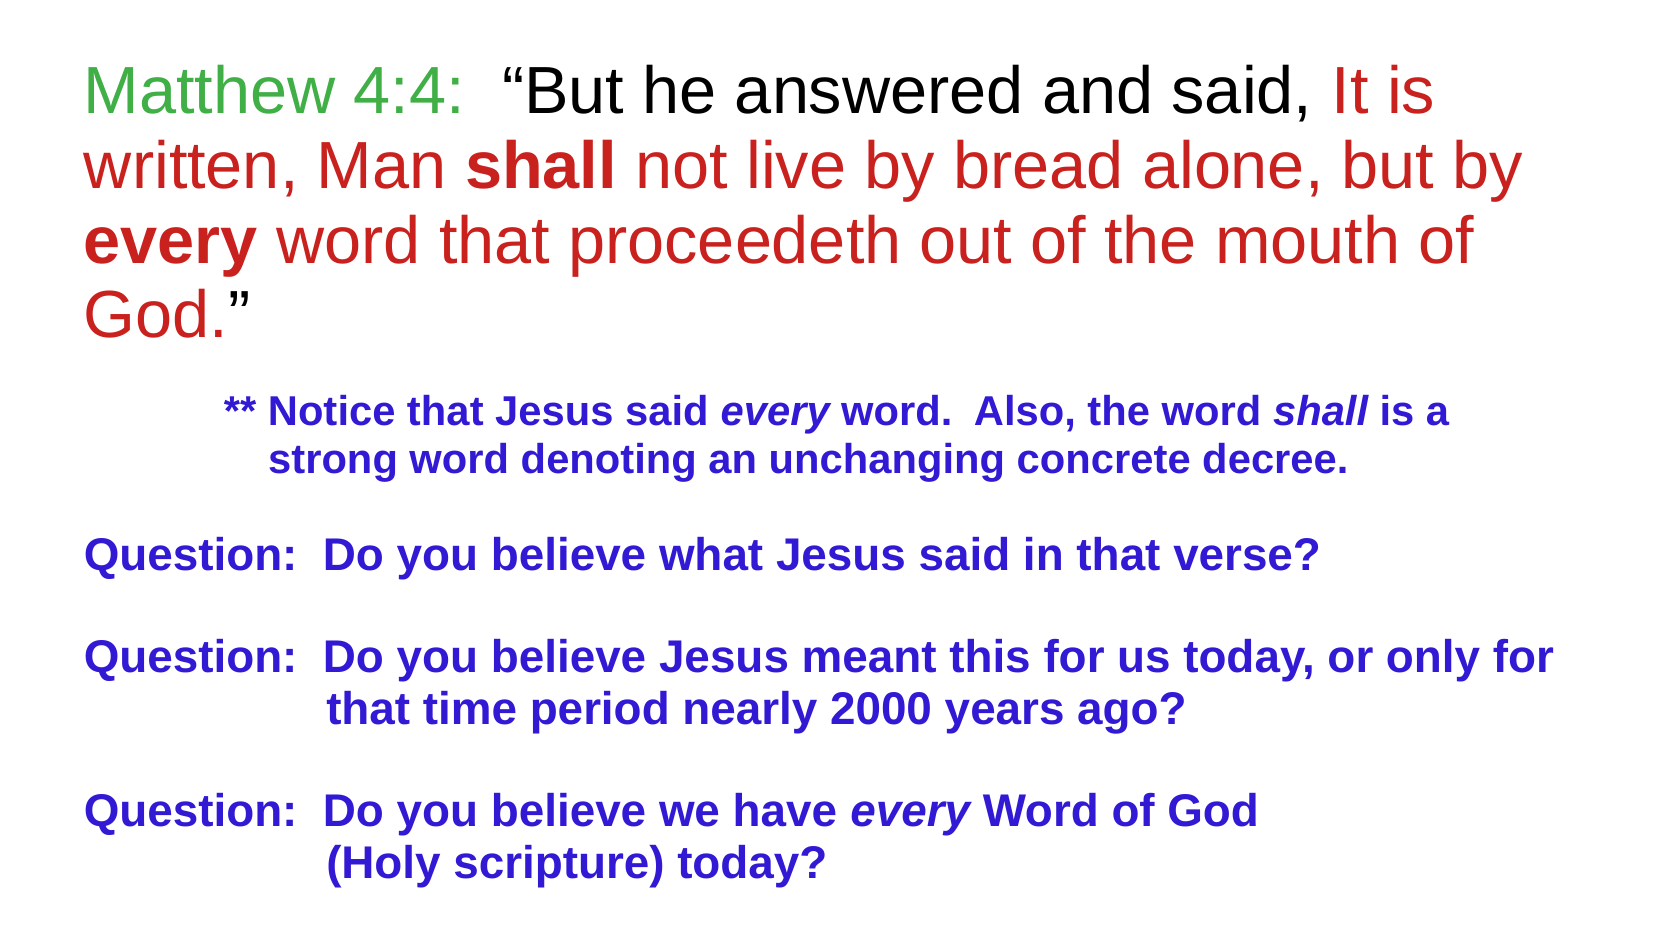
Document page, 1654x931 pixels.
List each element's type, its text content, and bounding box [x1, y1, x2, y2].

subtitle Matthew 4:4: “But he answered and said, It is written, Man shall not live by bread alone, but by every word that proceedeth out of the mouth of God.” ** Notice that Jesus said every word. Also, the word shall is a strong word denoting an unchanging concrete decree. Question: Do you believe what Jesus said in that verse? Question: Do you believe Jesus meant this for us today, or only for that time period nearly 2000 years ago? Question: Do you believe we have every Word of God (Holy scripture) today? [84, 14, 1573, 927]
